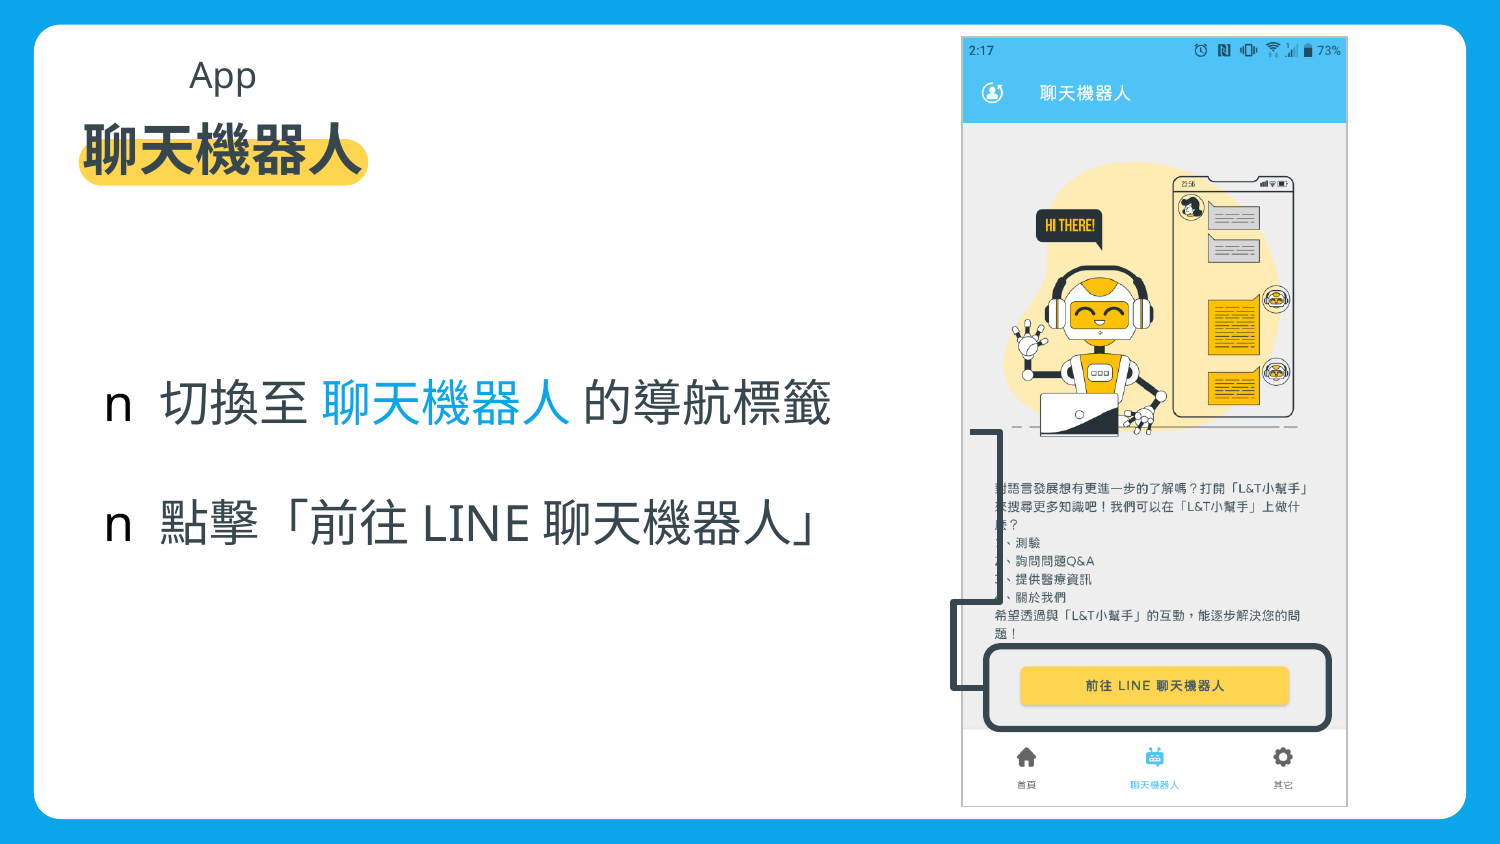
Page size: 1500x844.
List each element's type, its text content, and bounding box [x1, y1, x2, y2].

picture [962, 38, 1347, 806]
text_box 切換至 聊天機器人 的導航標籤 點擊「前往LINE聊天機器人」 [88, 303, 862, 561]
list 聊天機器人 [64, 111, 383, 194]
picture [990, 650, 1325, 725]
list App [93, 43, 354, 103]
